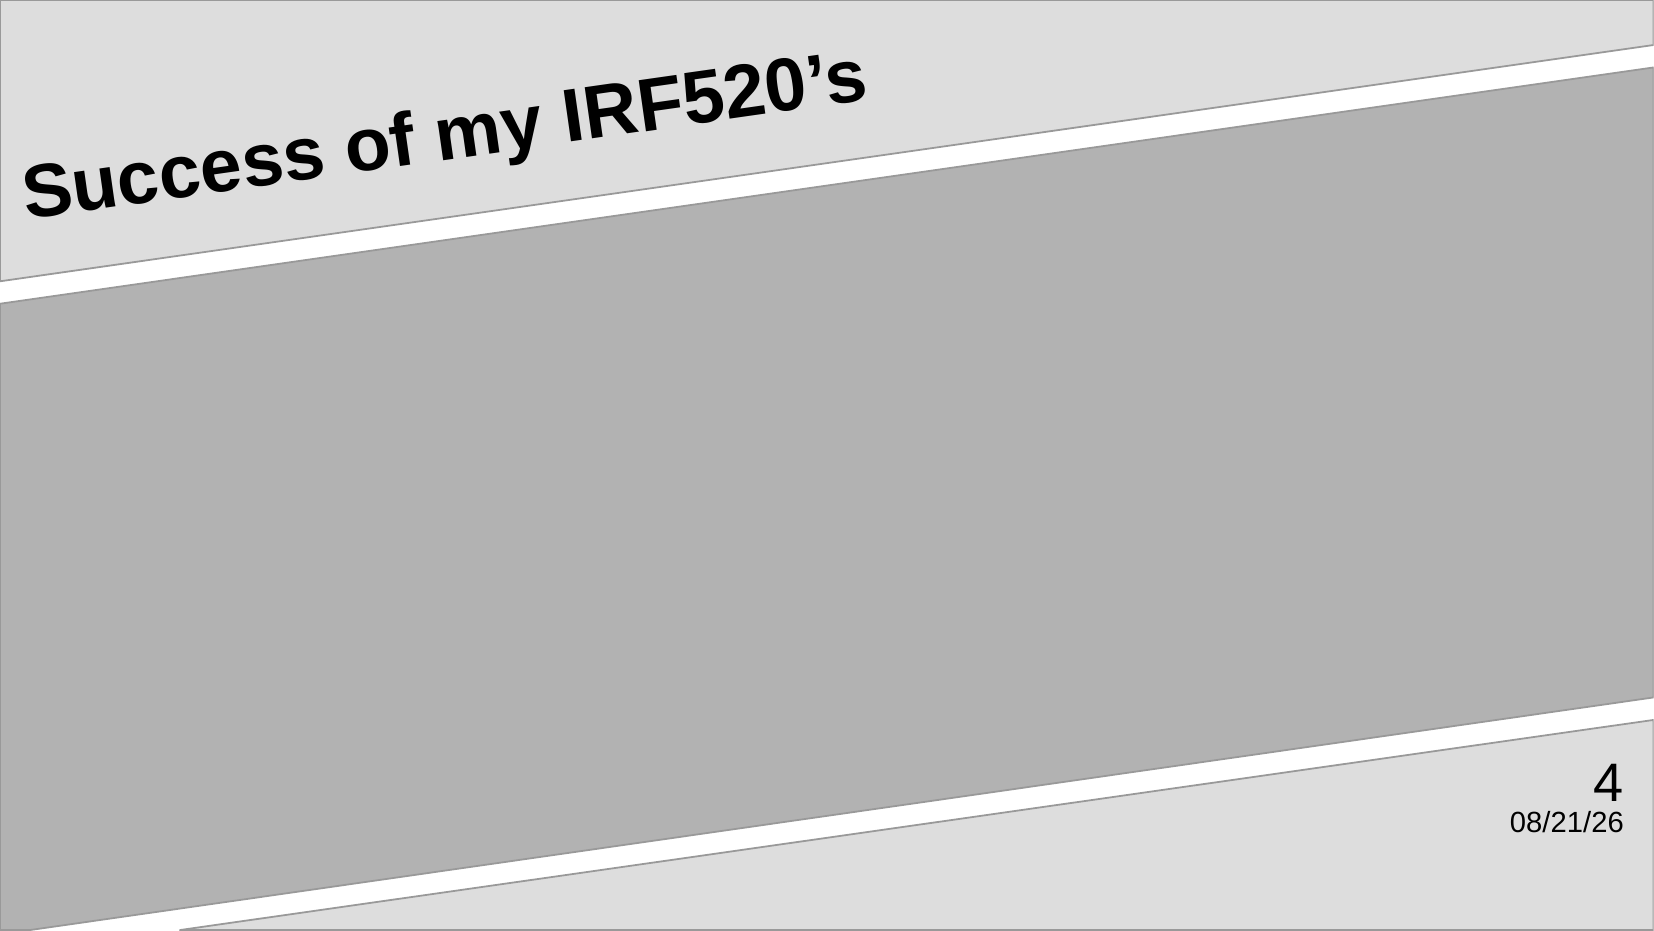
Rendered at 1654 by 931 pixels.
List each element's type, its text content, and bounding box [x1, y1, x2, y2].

title Success of my IRF520’s [11, 0, 1496, 272]
